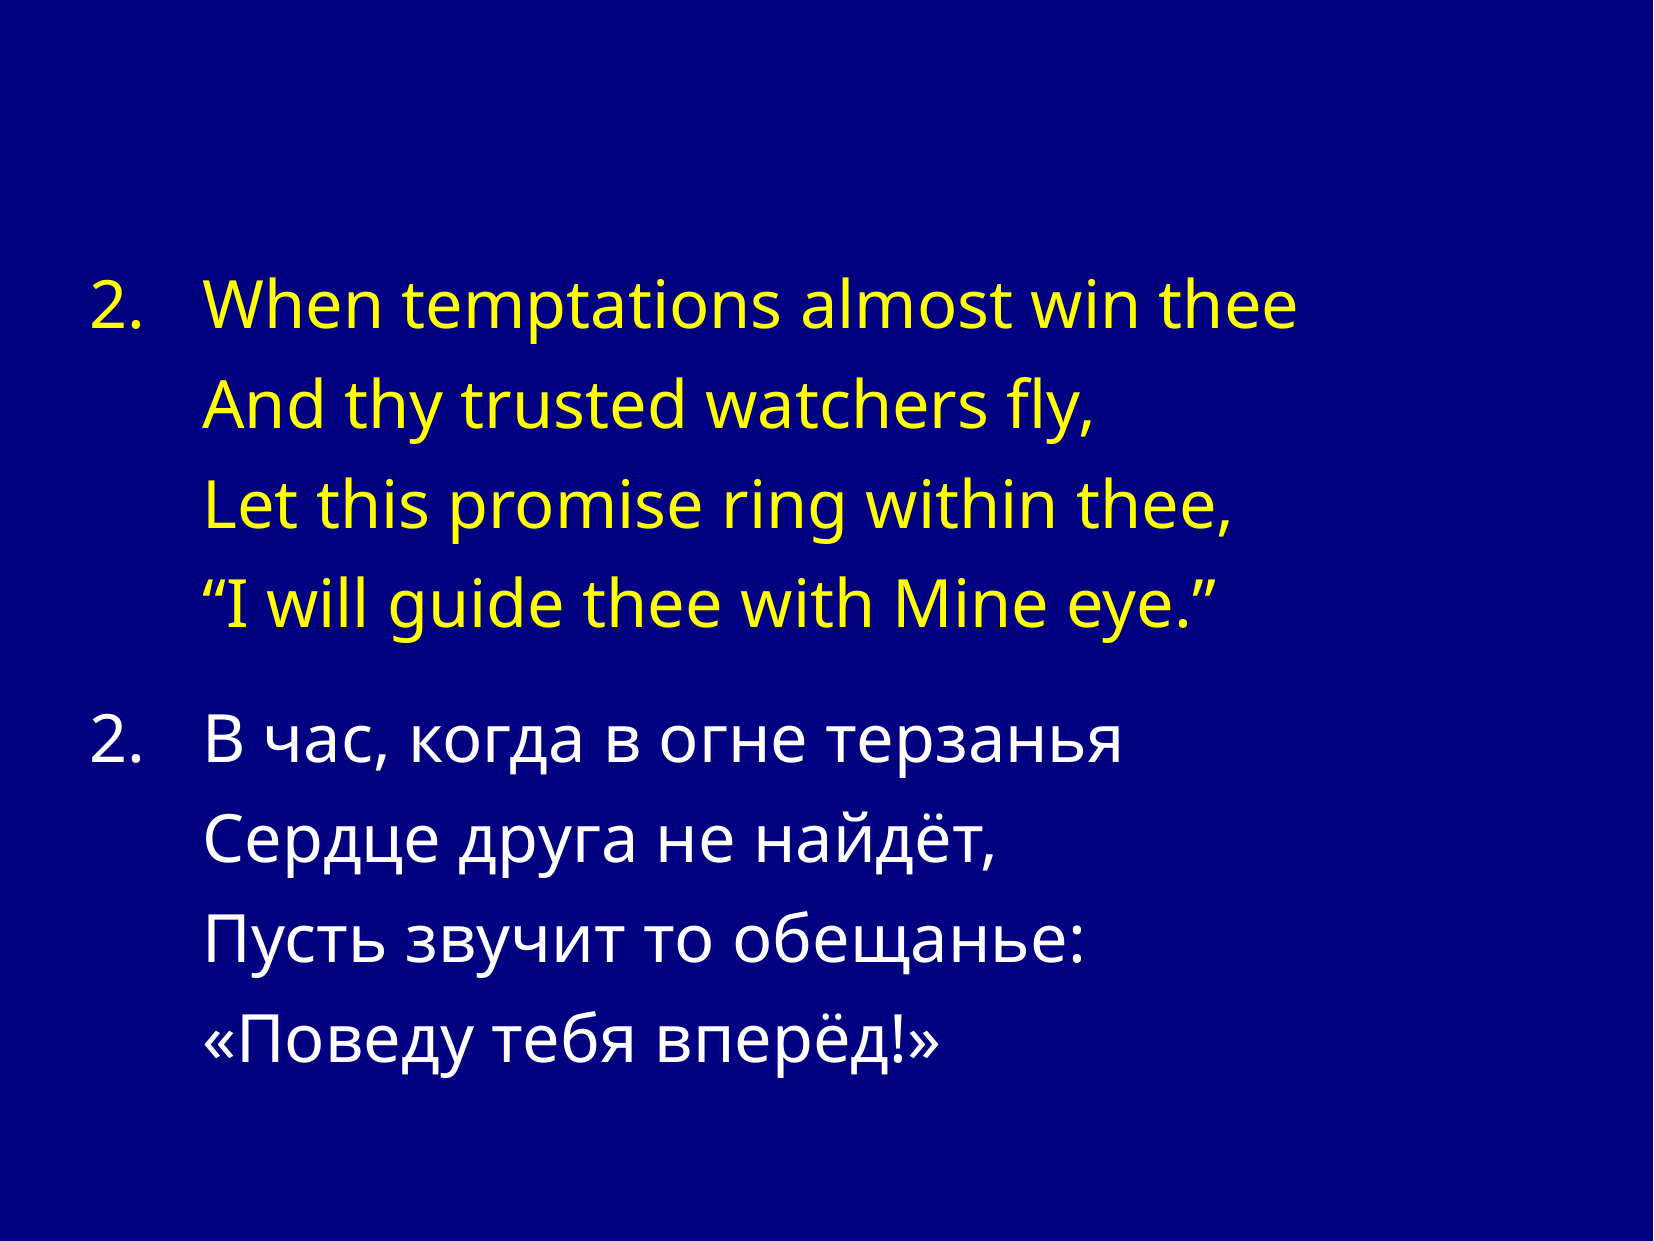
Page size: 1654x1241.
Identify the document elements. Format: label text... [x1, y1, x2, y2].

text_box 2. When temptations almost win thee And thy trusted watchers fly, Let this promise ring within thee, “I will guide thee with Mine eye.” [75, 150, 1576, 638]
text_box 2. В час, когда в огне терзанья Сердце друга не найдёт, Пусть звучит то обещанье: «Поведу тебя вперёд!» [75, 675, 1576, 1163]
